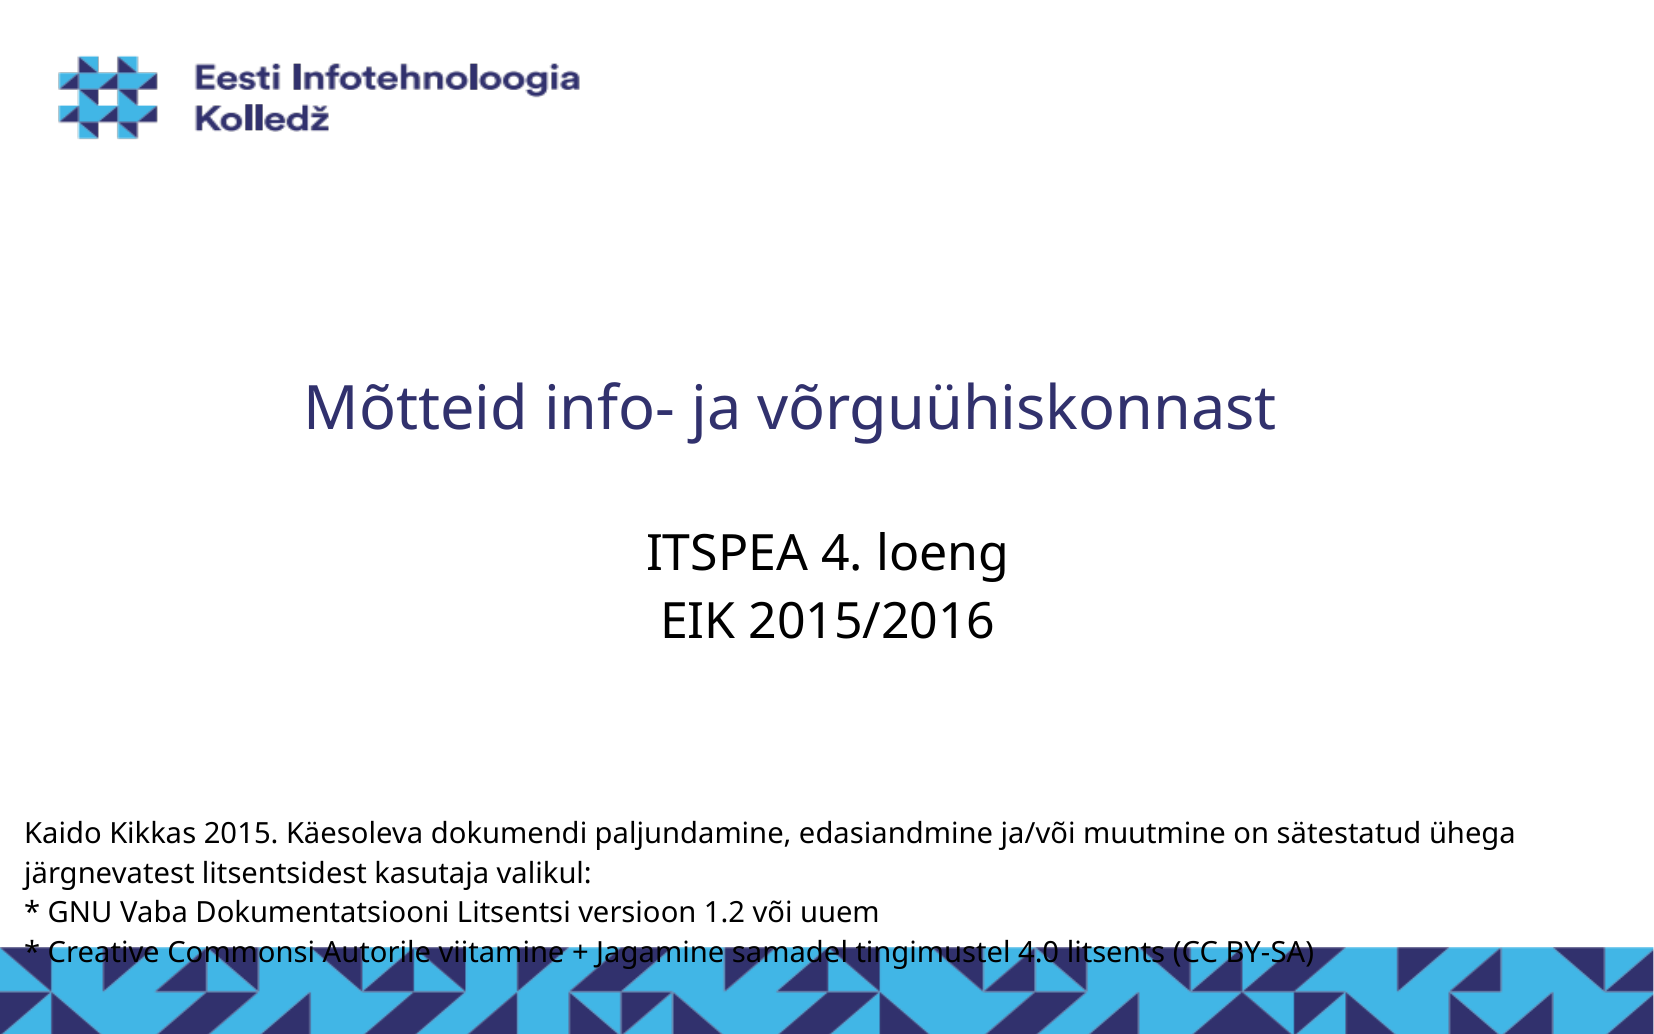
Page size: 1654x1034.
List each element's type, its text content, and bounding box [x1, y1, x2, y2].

text_box Kaido Kikkas 2015. Käesoleva dokumendi paljundamine, edasiandmine ja/või muutmine on sätestatud ühega järgnevatest litsentsidest kasutaja valikul: * GNU Vaba Dokumentatsiooni Litsentsi versioon 1.2 või uuem * Creative Commonsi Autorile viitamine + Jagamine samadel tingimustel 4.0 litsents (CC BY-SA) [9, 804, 1548, 957]
subtitle ITSPEA 4. loeng EIK 2015/2016 [259, 518, 1396, 651]
title Mõtteid info- ja võrguühiskonnast [222, 319, 1359, 493]
